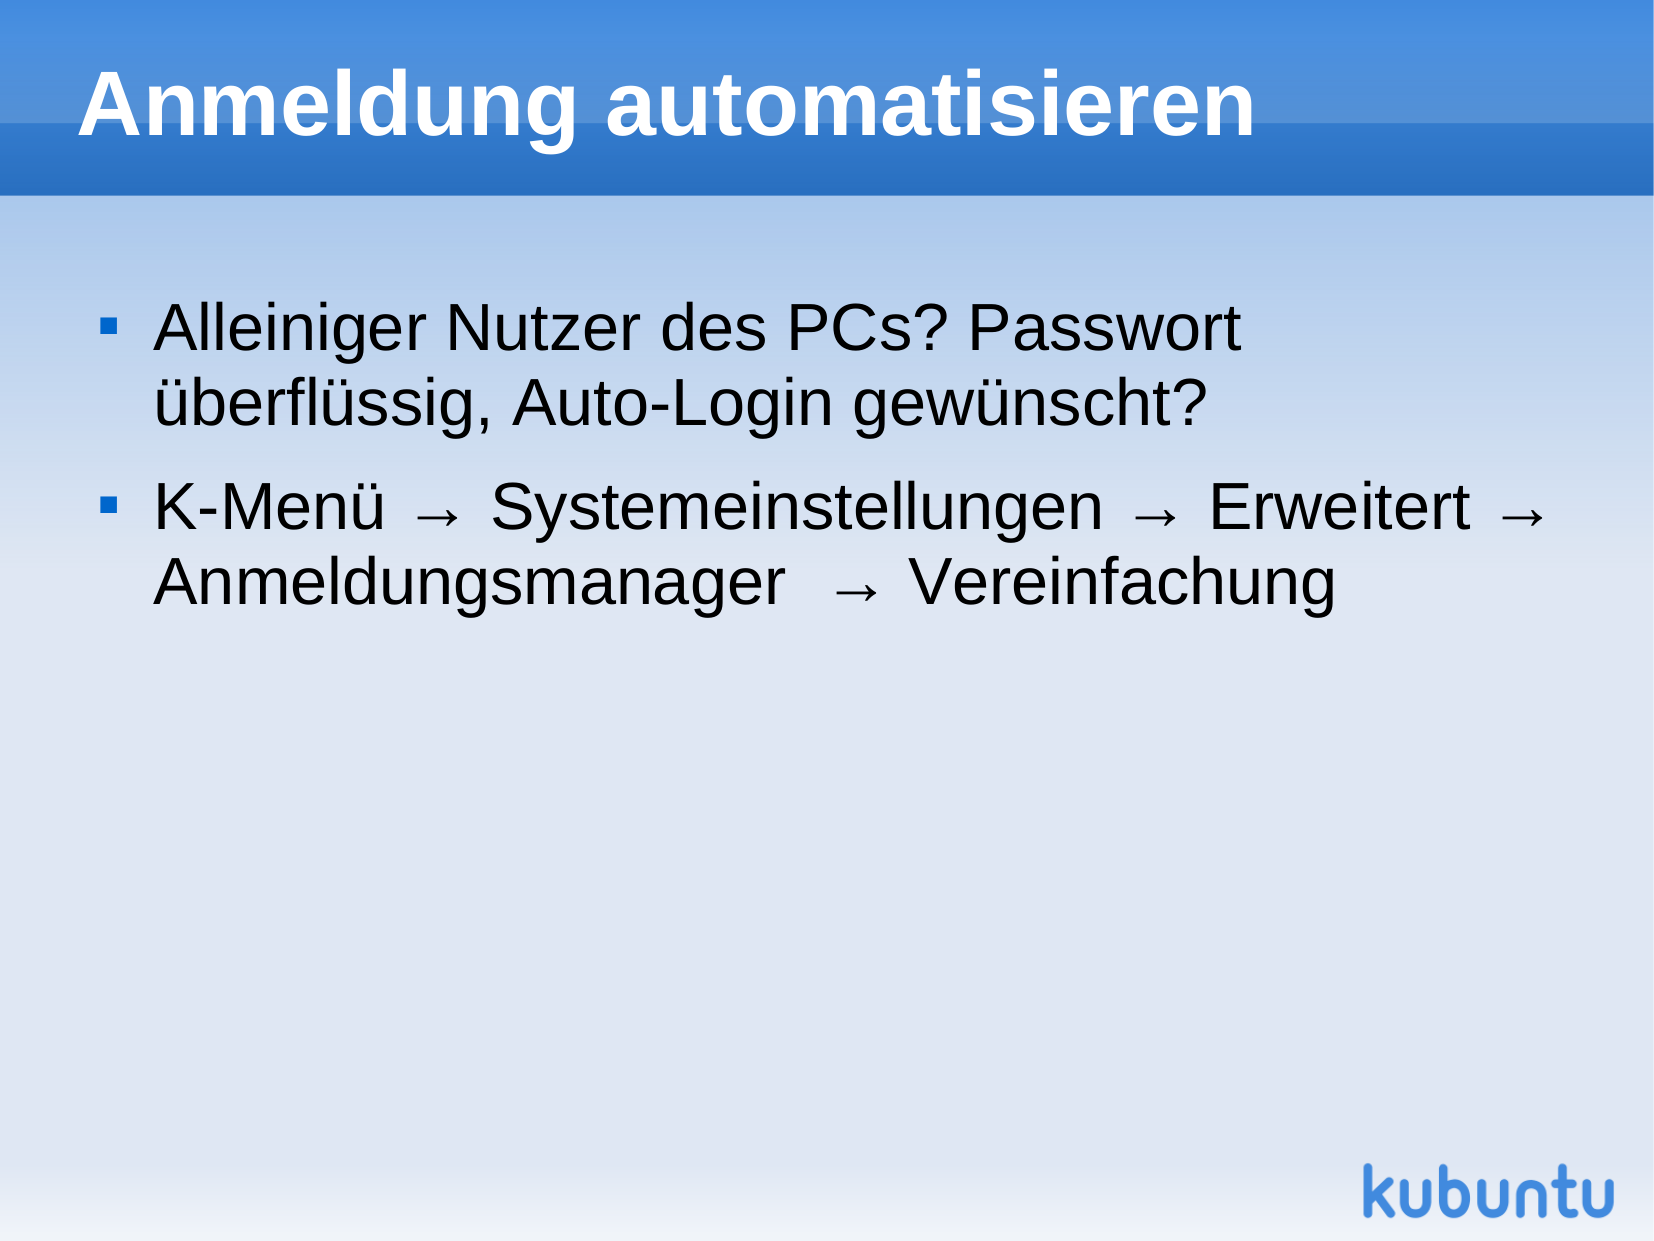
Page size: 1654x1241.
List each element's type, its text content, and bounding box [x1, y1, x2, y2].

picture [0, 0, 1654, 1241]
title Anmeldung automatisieren [76, 0, 1565, 208]
list Alleiniger Nutzer des PCs? Passwort überflüssig, Auto-Login gewünscht? K-Menü → Systemeinstellungen → Erweitert → Anmeldungsmanager → Vereinfachung [82, 290, 1571, 1109]
